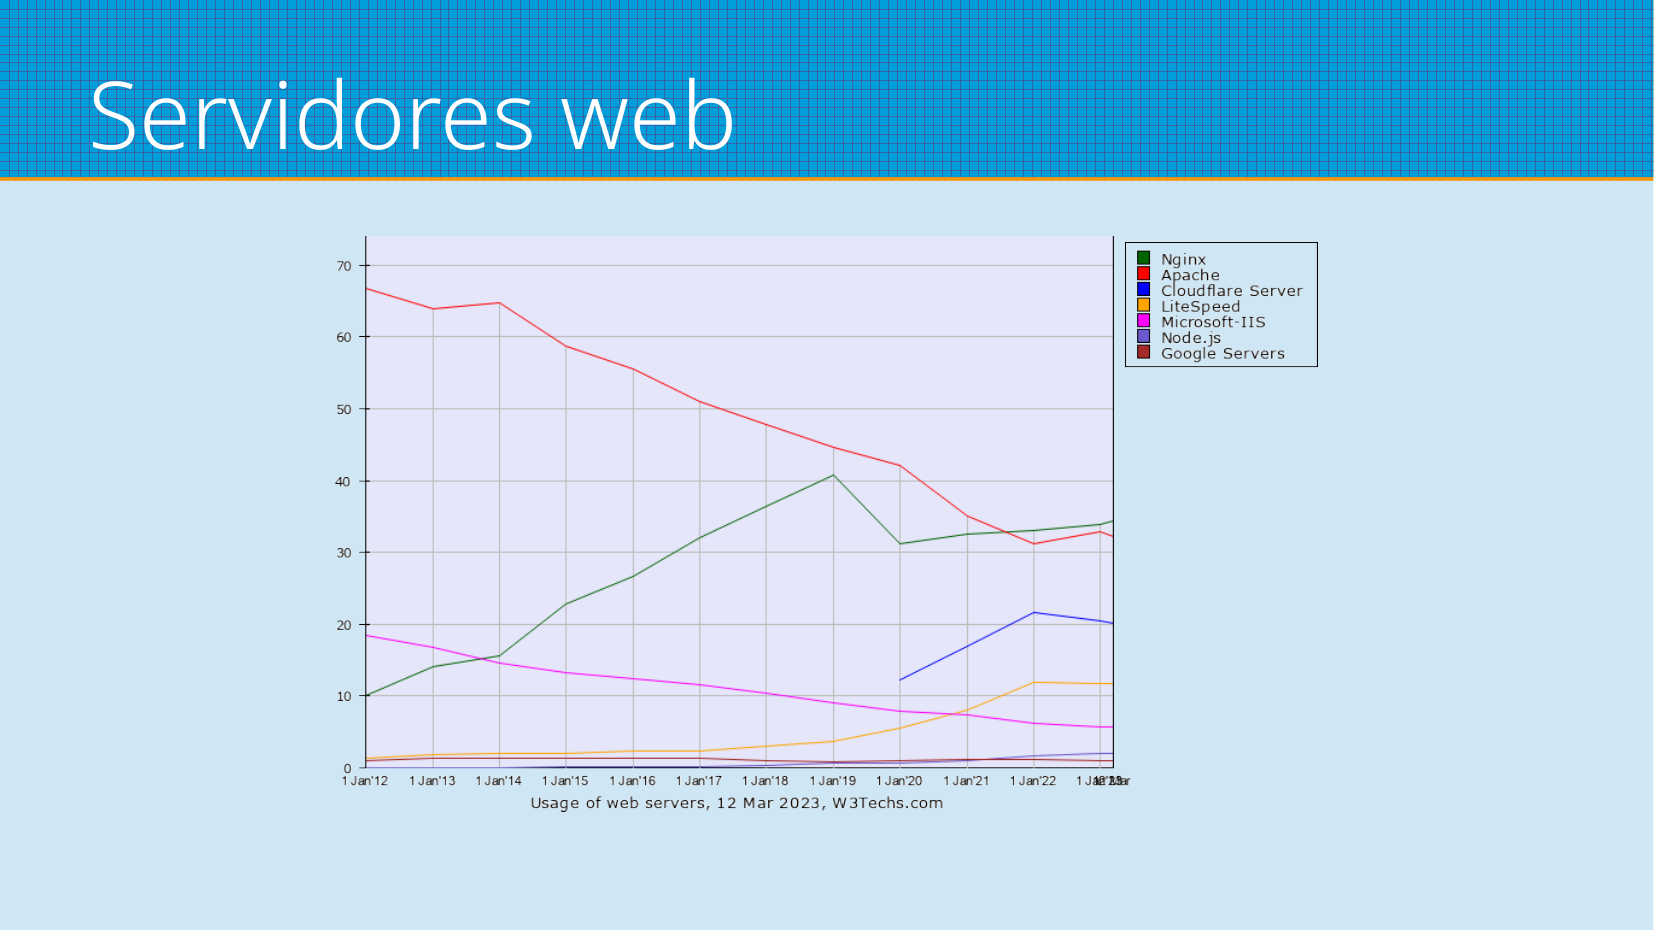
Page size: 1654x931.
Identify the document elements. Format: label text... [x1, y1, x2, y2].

title Servidores web [88, 14, 1565, 178]
picture [335, 236, 1318, 812]
